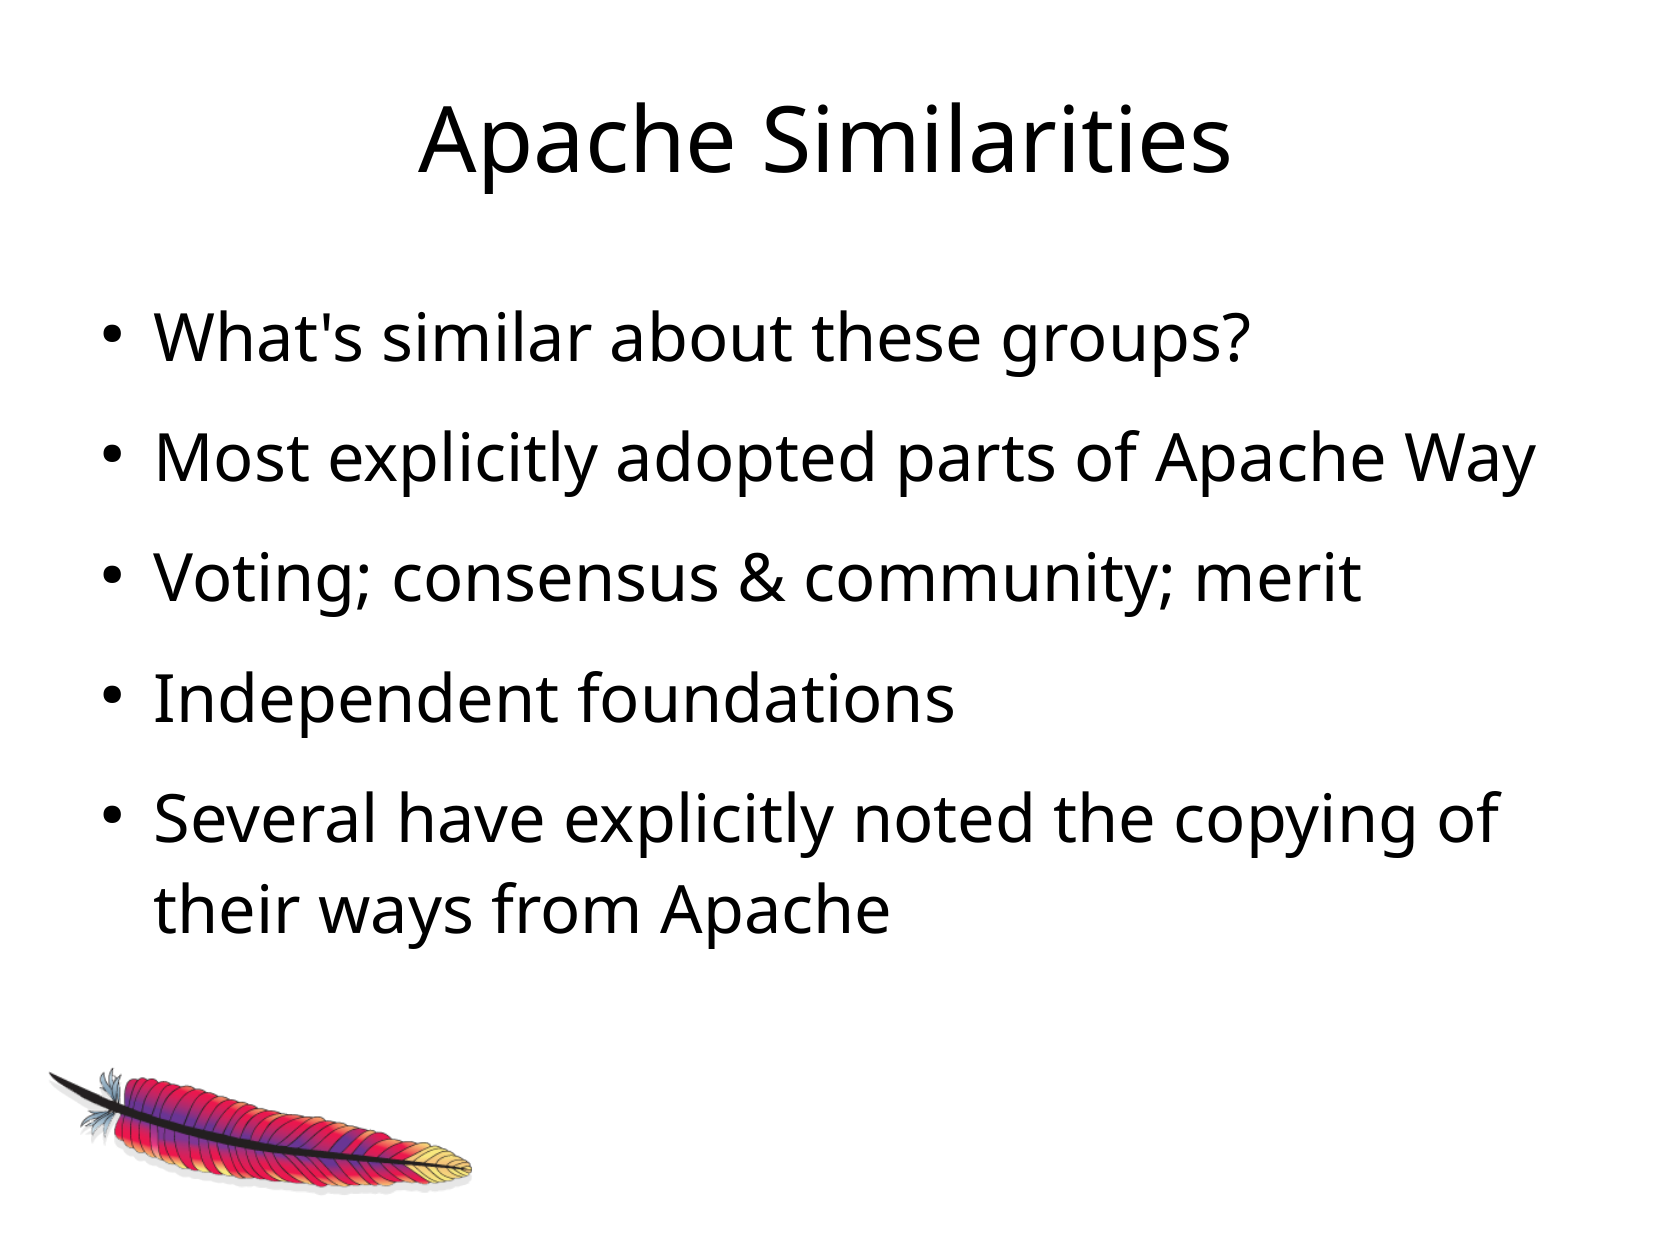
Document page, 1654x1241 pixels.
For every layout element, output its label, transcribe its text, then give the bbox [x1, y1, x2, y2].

picture [45, 1064, 477, 1200]
list What's similar about these groups? Most explicitly adopted parts of Apache Way Voting; consensus & community; merit Independent foundations Several have explicitly noted the copying of their ways from Apache [82, 290, 1571, 1109]
title Apache Similarities [82, 49, 1571, 226]
